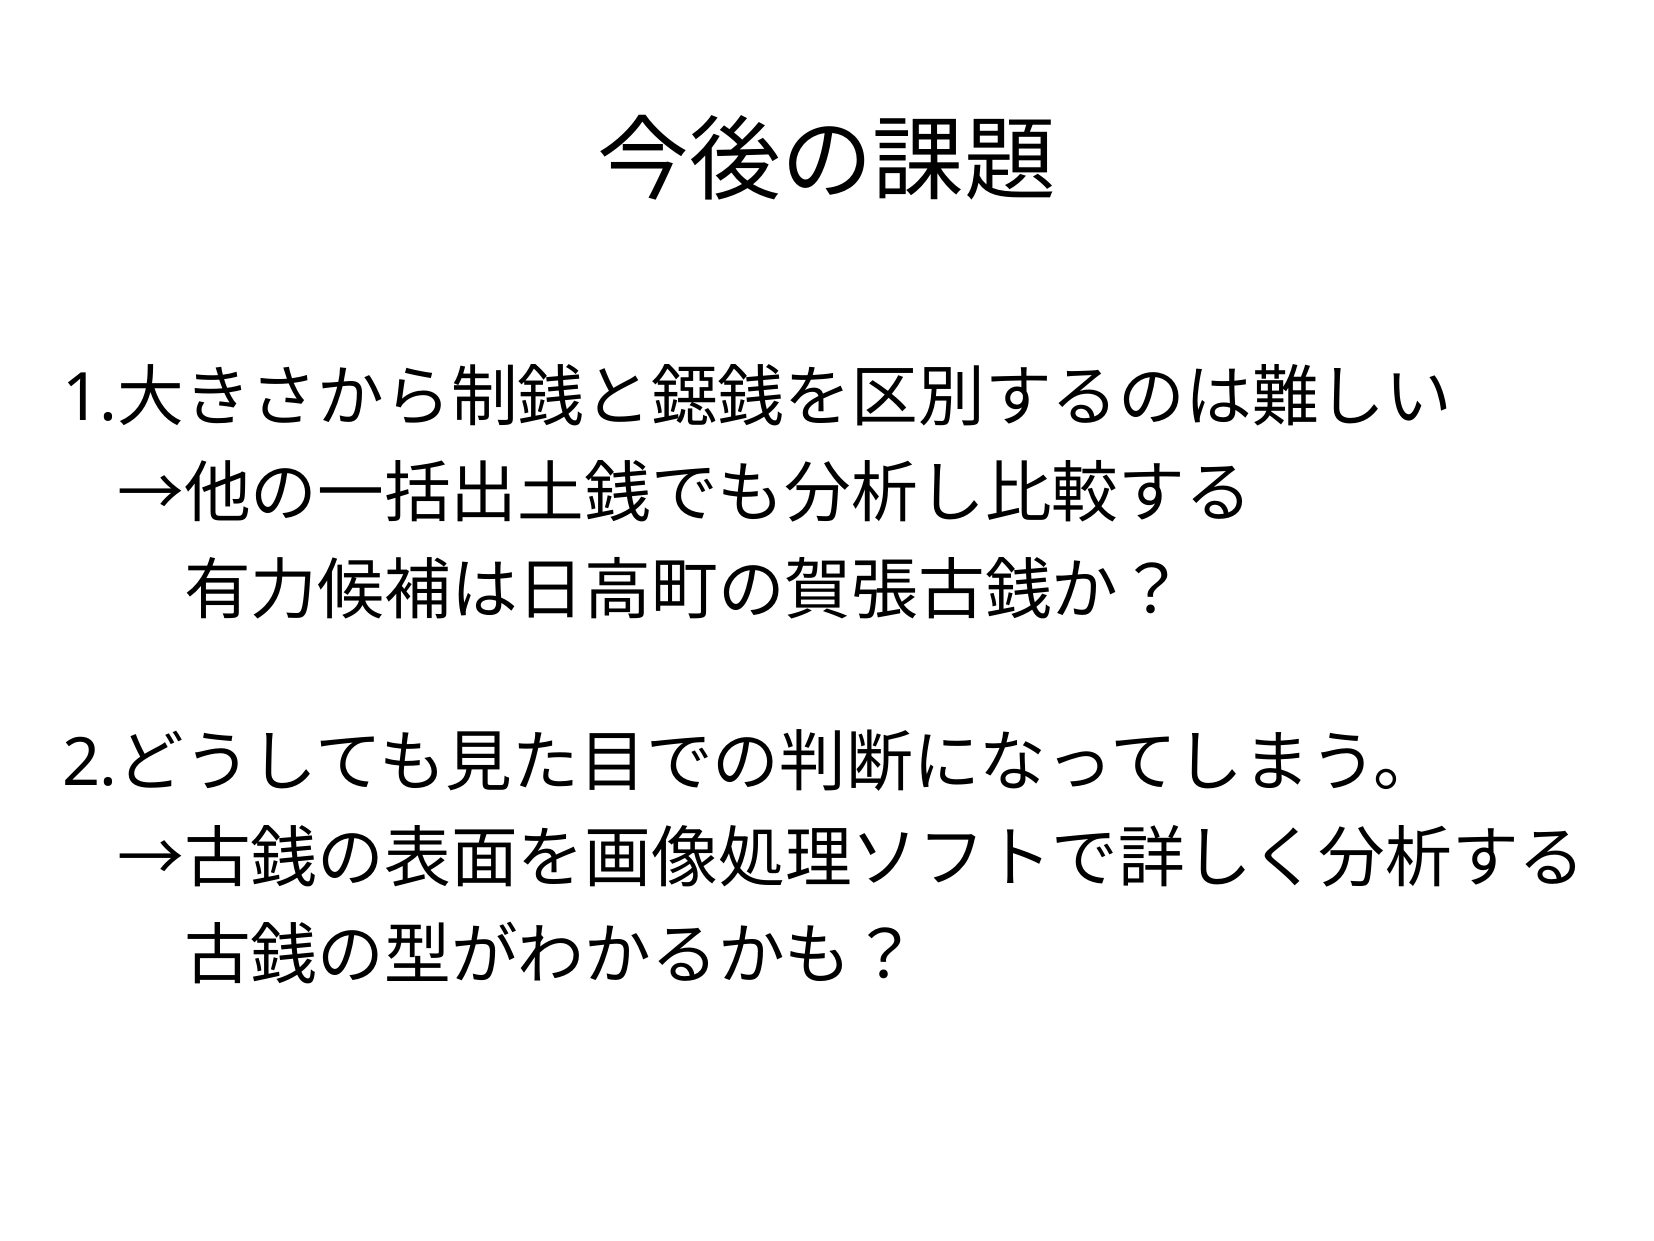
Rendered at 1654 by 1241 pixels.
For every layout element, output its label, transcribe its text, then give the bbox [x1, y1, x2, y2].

text_box 大きさから制銭と鐚銭を区別するのは難しい →他の一括出土銭でも分析し比較する 有力候補は日高町の賀張古銭か？ どうしても見た目での判断になってしまう。 →古銭の表面を画像処理ソフトで詳しく分析する 古銭の型がわかるかも？ [47, 335, 1654, 959]
title 今後の課題 [82, 49, 1571, 257]
